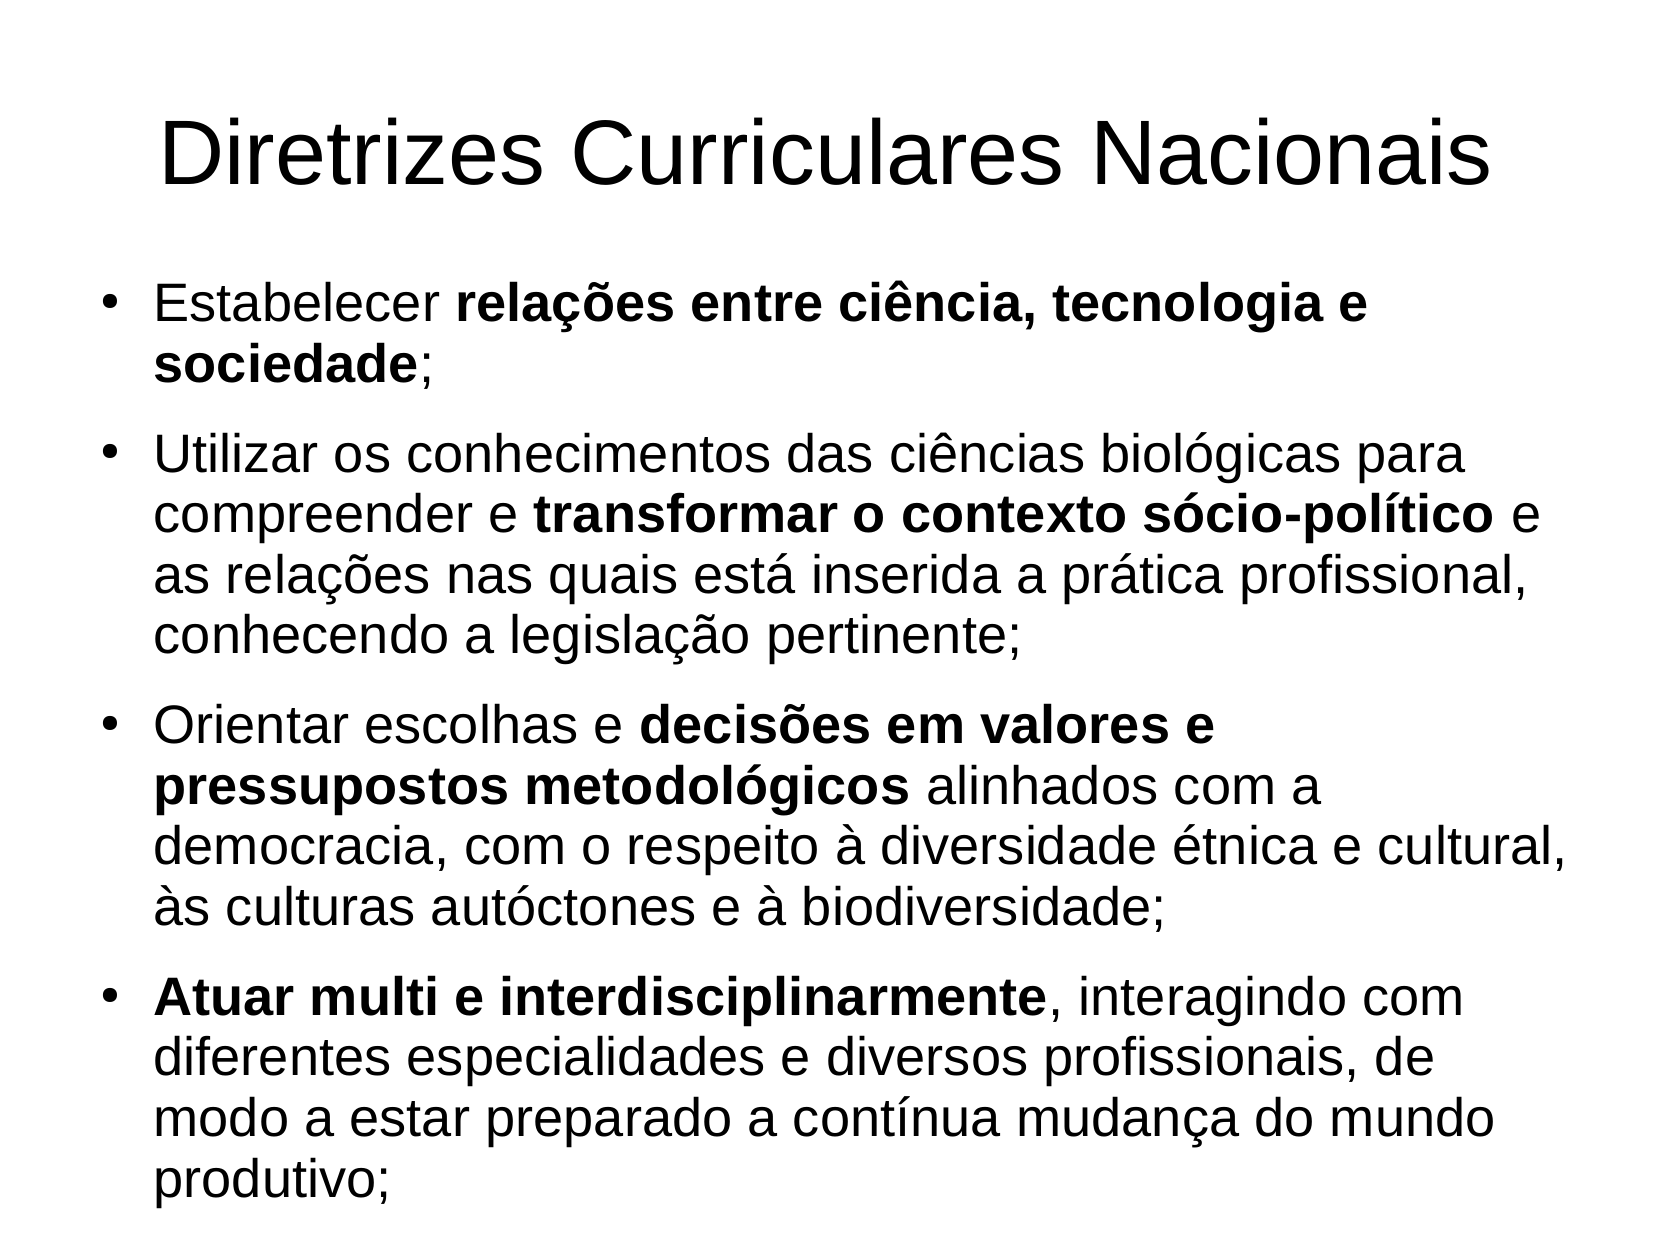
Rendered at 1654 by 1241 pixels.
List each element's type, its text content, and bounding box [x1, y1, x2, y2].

list Estabelecer relações entre ciência, tecnologia e sociedade; Utilizar os conhecimentos das ciências biológicas para compreender e transformar o contexto sócio-político e as relações nas quais está inserida a prática profissional, conhecendo a legislação pertinente; Orientar escolhas e decisões em valores e pressupostos metodológicos alinhados com a democracia, com o respeito à diversidade étnica e cultural, às culturas autóctones e à biodiversidade; Atuar multi e interdisciplinarmente, interagindo com diferentes especialidades e diversos profissionais, de modo a estar preparado a contínua mudança do mundo produtivo; [82, 272, 1571, 1209]
title Diretrizes Curriculares Nacionais [82, 49, 1571, 257]
